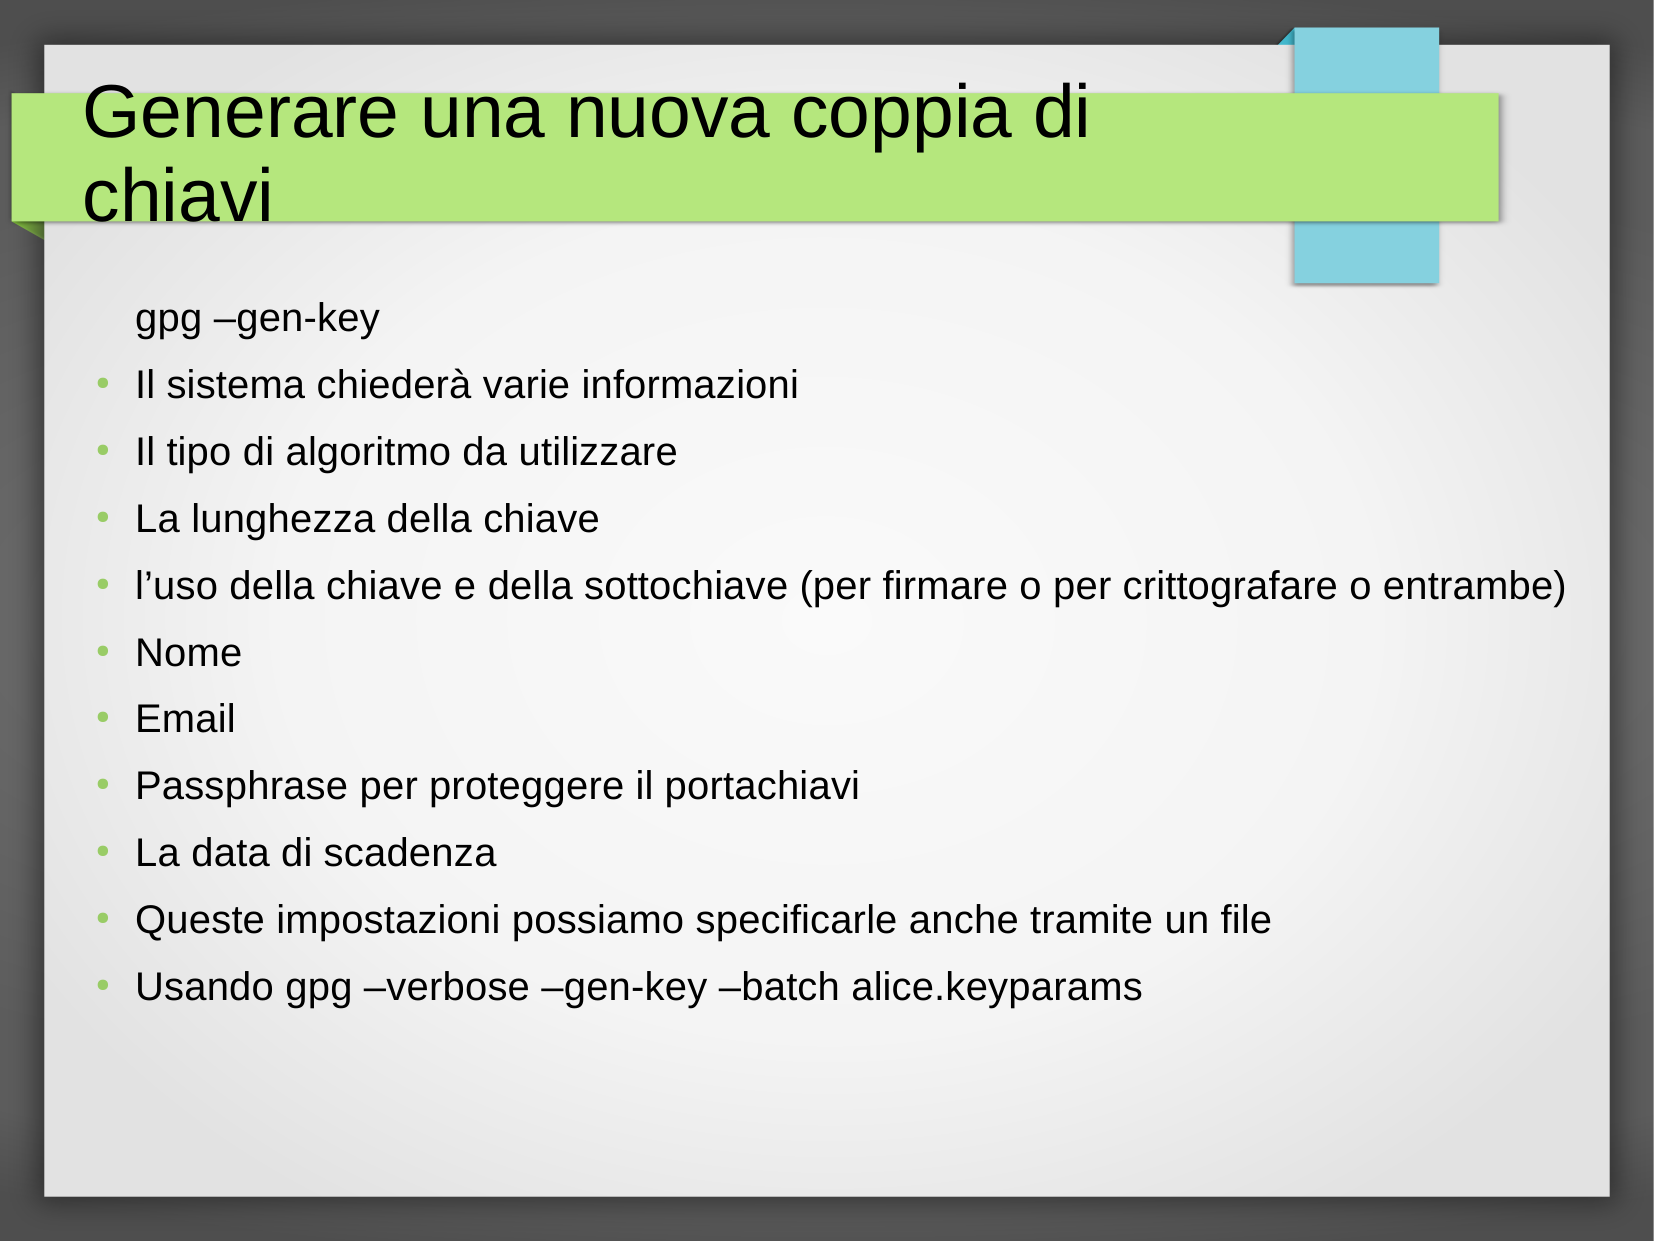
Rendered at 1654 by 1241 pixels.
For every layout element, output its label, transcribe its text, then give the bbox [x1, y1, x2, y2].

title Generare una nuova coppia di chiavi [82, 70, 1264, 238]
list gpg –gen-key Il sistema chiederà varie informazioni Il tipo di algoritmo da utilizzare La lunghezza della chiave l’uso della chiave e della sottochiave (per firmare o per crittografare o entrambe) Nome Email Passphrase per proteggere il portachiavi La data di scadenza Queste impostazioni possiamo specificarle anche tramite un file Usando gpg –verbose –gen-key –batch alice.keyparams [82, 295, 1571, 1015]
picture [0, 0, 1654, 1241]
